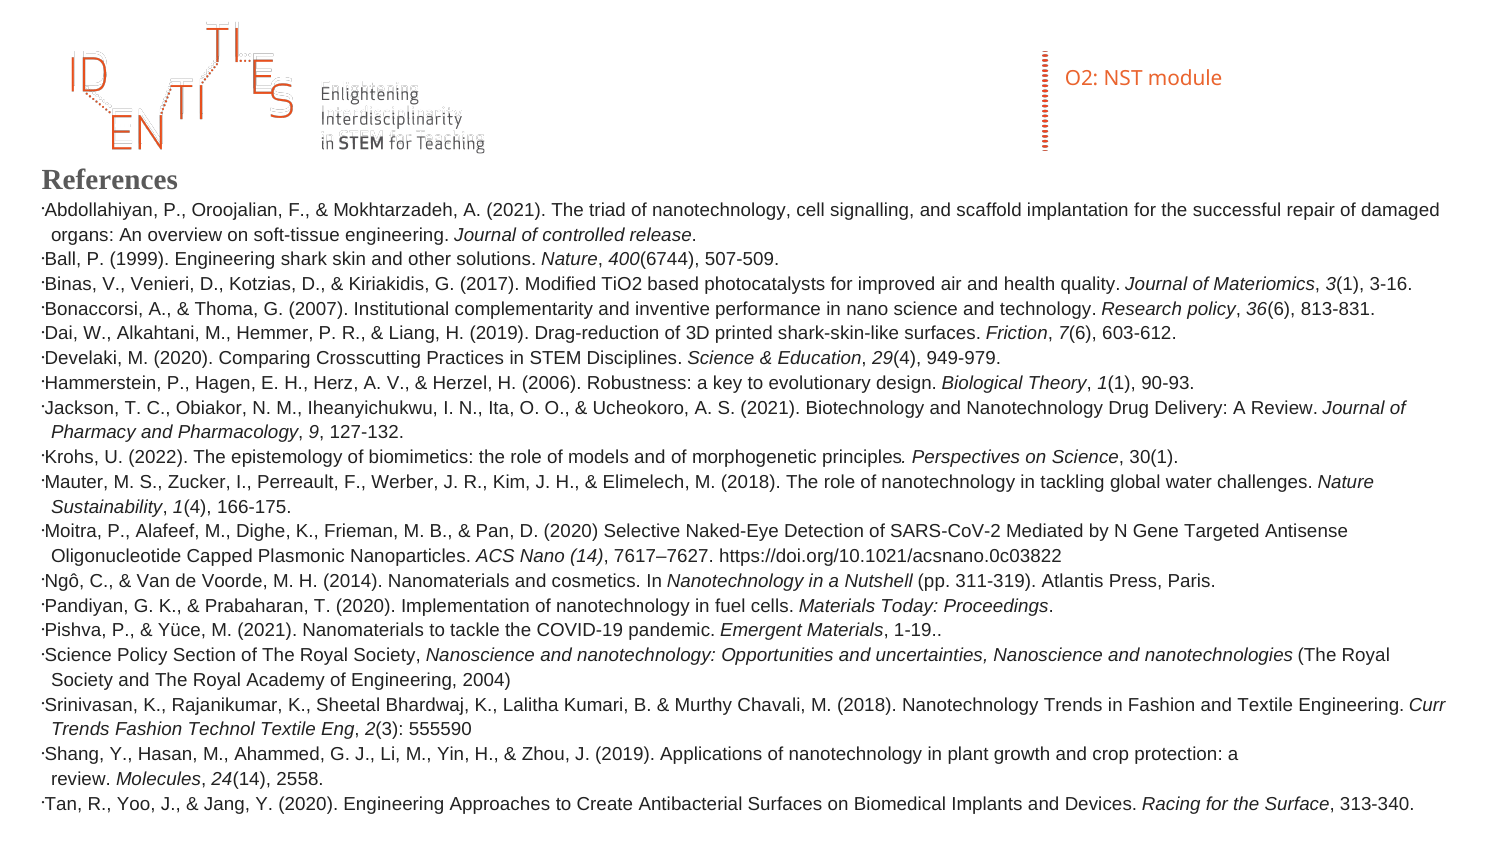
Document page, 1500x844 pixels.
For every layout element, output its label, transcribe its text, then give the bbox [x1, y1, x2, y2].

text_box O2: NST module [1051, 57, 1472, 139]
picture [1042, 51, 1051, 151]
picture [71, 18, 485, 157]
text_box References Abdollahiyan, P., Oroojalian, F., & Mokhtarzadeh, A. (2021). The triad of nanotechnology, cell signalling, and scaffold implantation for the successful repair of damaged organs: An overview on soft-tissue engineering. Journal of controlled release. Ball, P. (1999). Engineering shark skin and other solutions. Nature, 400(6744), 507-509. Binas, V., Venieri, D., Kotzias, D., & Kiriakidis, G. (2017). Modified TiO2 based photocatalysts for improved air and health quality. Journal of Materiomics, 3(1), 3-16. Bonaccorsi, A., & Thoma, G. (2007). Institutional complementarity and inventive performance in nano science and technology. Research policy, 36(6), 813-831. Dai, W., Alkahtani, M., Hemmer, P. R., & Liang, H. (2019). Drag-reduction of 3D printed shark-skin-like surfaces. Friction, 7(6), 603-612. Develaki, M. (2020). Comparing Crosscutting Practices in STEM Disciplines. Science & Education, 29(4), 949-979. Hammerstein, P., Hagen, E. H., Herz, A. V., & Herzel, H. (2006). Robustness: a key to evolutionary design. Biological Theory, 1(1), 90-93. Jackson, T. C., Obiakor, N. M., Iheanyichukwu, I. N., Ita, O. O., & Ucheokoro, A. S. (2021). Biotechnology and Nanotechnology Drug Delivery: A Review. Journal of Pharmacy and Pharmacology, 9, 127-132. Krohs, U. (2022). The epistemology of biomimetics: the role of models and of morphogenetic principles. Perspectives on Science, 30(1). Mauter, M. S., Zucker, I., Perreault, F., Werber, J. R., Kim, J. H., & Elimelech, M. (2018). The role of nanotechnology in tackling global water challenges. Nature Sustainability, 1(4), 166-175. Moitra, P., Alafeef, M., Dighe, K., Frieman, M. B., & Pan, D. (2020) Selective Naked-Eye Detection of SARS-CoV-2 Mediated by N Gene Targeted Antisense Oligonucleotide Capped Plasmonic Nanoparticles. ACS Nano (14), 7617–7627. https://doi.org/10.1021/acsnano.0c03822 Ngô, C., & Van de Voorde, M. H. (2014). Nanomaterials and cosmetics. In Nanotechnology in a Nutshell (pp. 311-319). Atlantis Press, Paris. Pandiyan, G. K., & Prabaharan, T. (2020). Implementation of nanotechnology in fuel cells. Materials Today: Proceedings. Pishva, P., & Yüce, M. (2021). Nanomaterials to tackle the COVID-19 pandemic. Emergent Materials, 1-19.. Science Policy Section of The Royal Society, Nanoscience and nanotechnology: Opportunities and uncertainties, Nanoscience and nanotechnologies (The Royal Society and The Royal Academy of Engineering, 2004) Srinivasan, K., Rajanikumar, K., Sheetal Bhardwaj, K., Lalitha Kumari, B. & Murthy Chavali, M. (2018). Nanotechnology Trends in Fashion and Textile Engineering. Curr Trends Fashion Technol Textile Eng, 2(3): 555590 Shang, Y., Hasan, M., Ahammed, G. J., Li, M., Yin, H., & Zhou, J. (2019). Applications of nanotechnology in plant growth and crop protection: a review. Molecules, 24(14), 2558. Tan, R., Yoo, J., & Jang, Y. (2020). Engineering Approaches to Create Antibacterial Surfaces on Biomedical Implants and Devices. Racing for the Surface, 313-340. [26, 149, 1465, 826]
